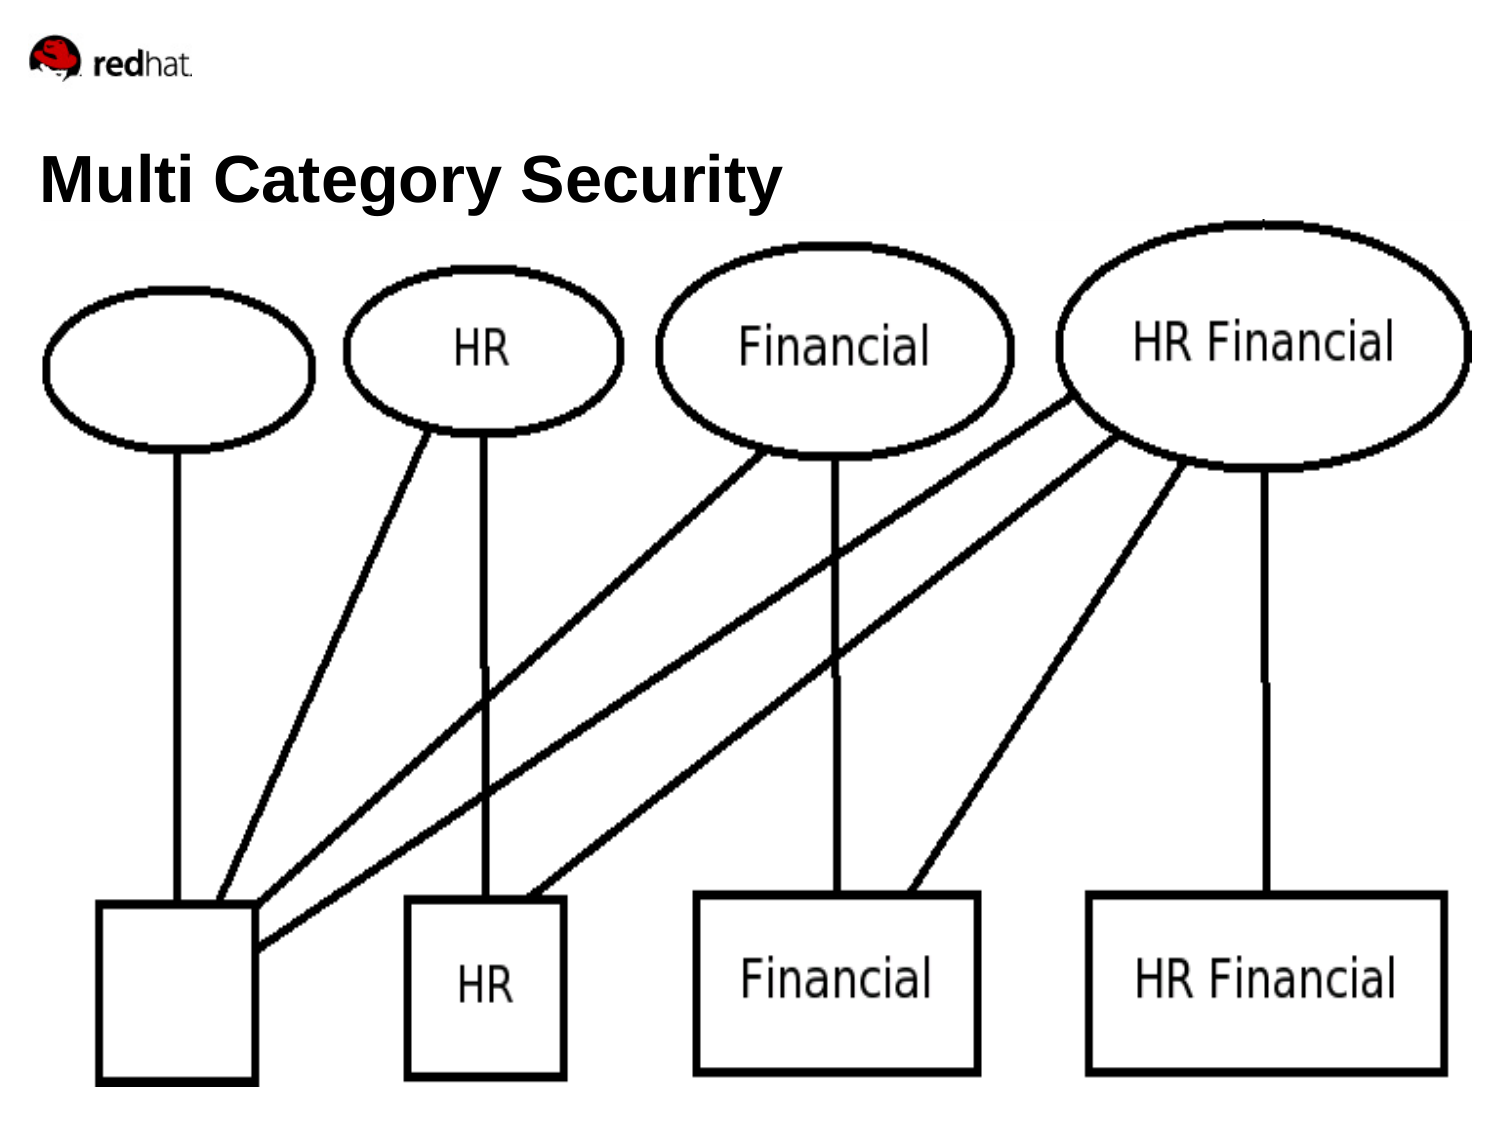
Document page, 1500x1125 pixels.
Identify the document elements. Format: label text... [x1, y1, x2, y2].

picture [28, 33, 192, 82]
title Multi Category Security [25, 82, 1378, 225]
picture [41, 219, 1472, 1087]
